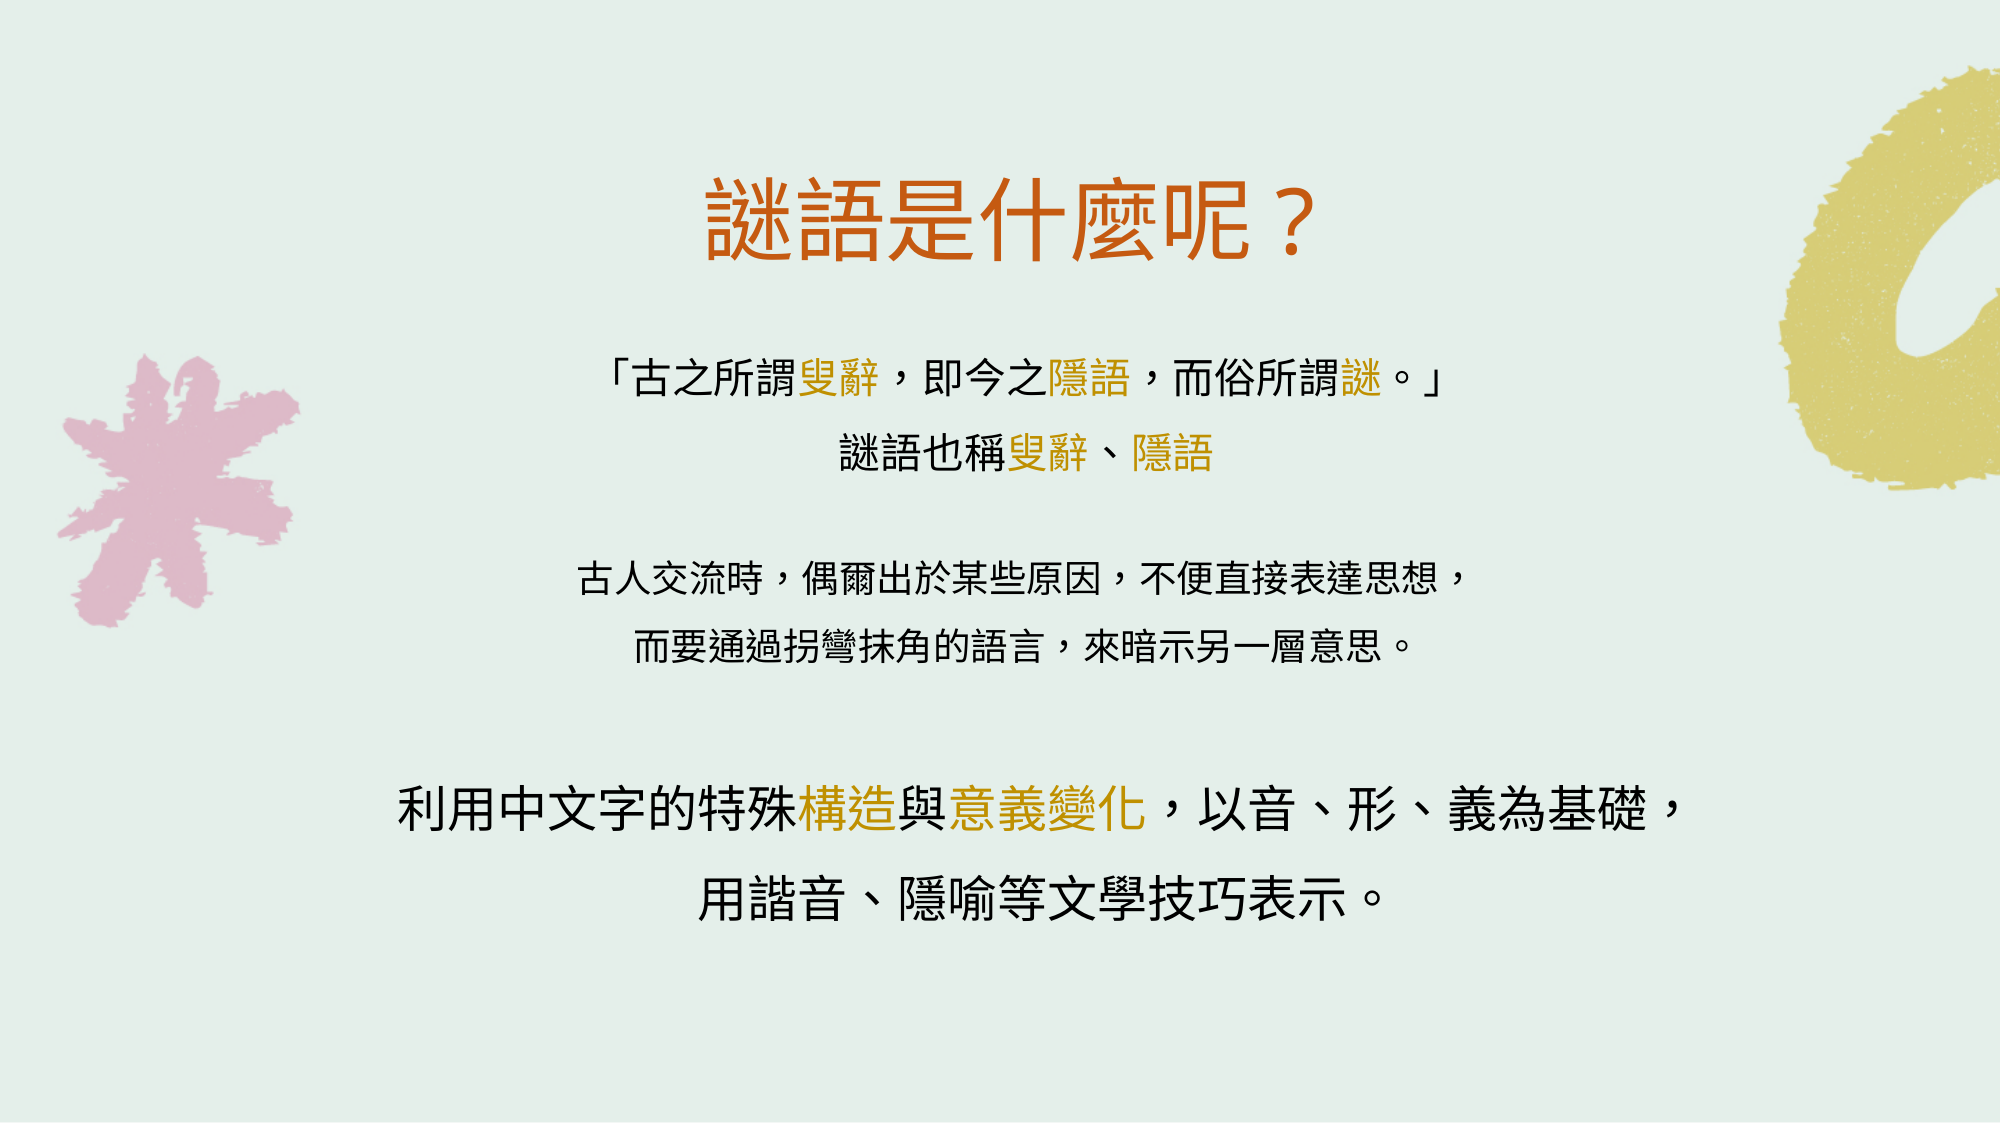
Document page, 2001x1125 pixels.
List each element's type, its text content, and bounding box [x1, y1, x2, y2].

text_box 利用中文字的特殊構造與意義變化，以音、形、義為基礎， 用諧音、隱喻等文學技巧表示。 [379, 740, 1717, 935]
title 謎語是什麼呢? [687, 115, 1367, 309]
text_box 古人交流時，偶爾出於某些原因，不便直接表達思想， 而要通過拐彎抹角的語言，來暗示另一層意思。 [527, 525, 1527, 675]
picture [0, 0, 2000, 1124]
text_box 「古之所謂叟辭，即今之隱語，而俗所謂謎。」 謎語也稱叟辭、隱語 [260, 309, 1794, 495]
